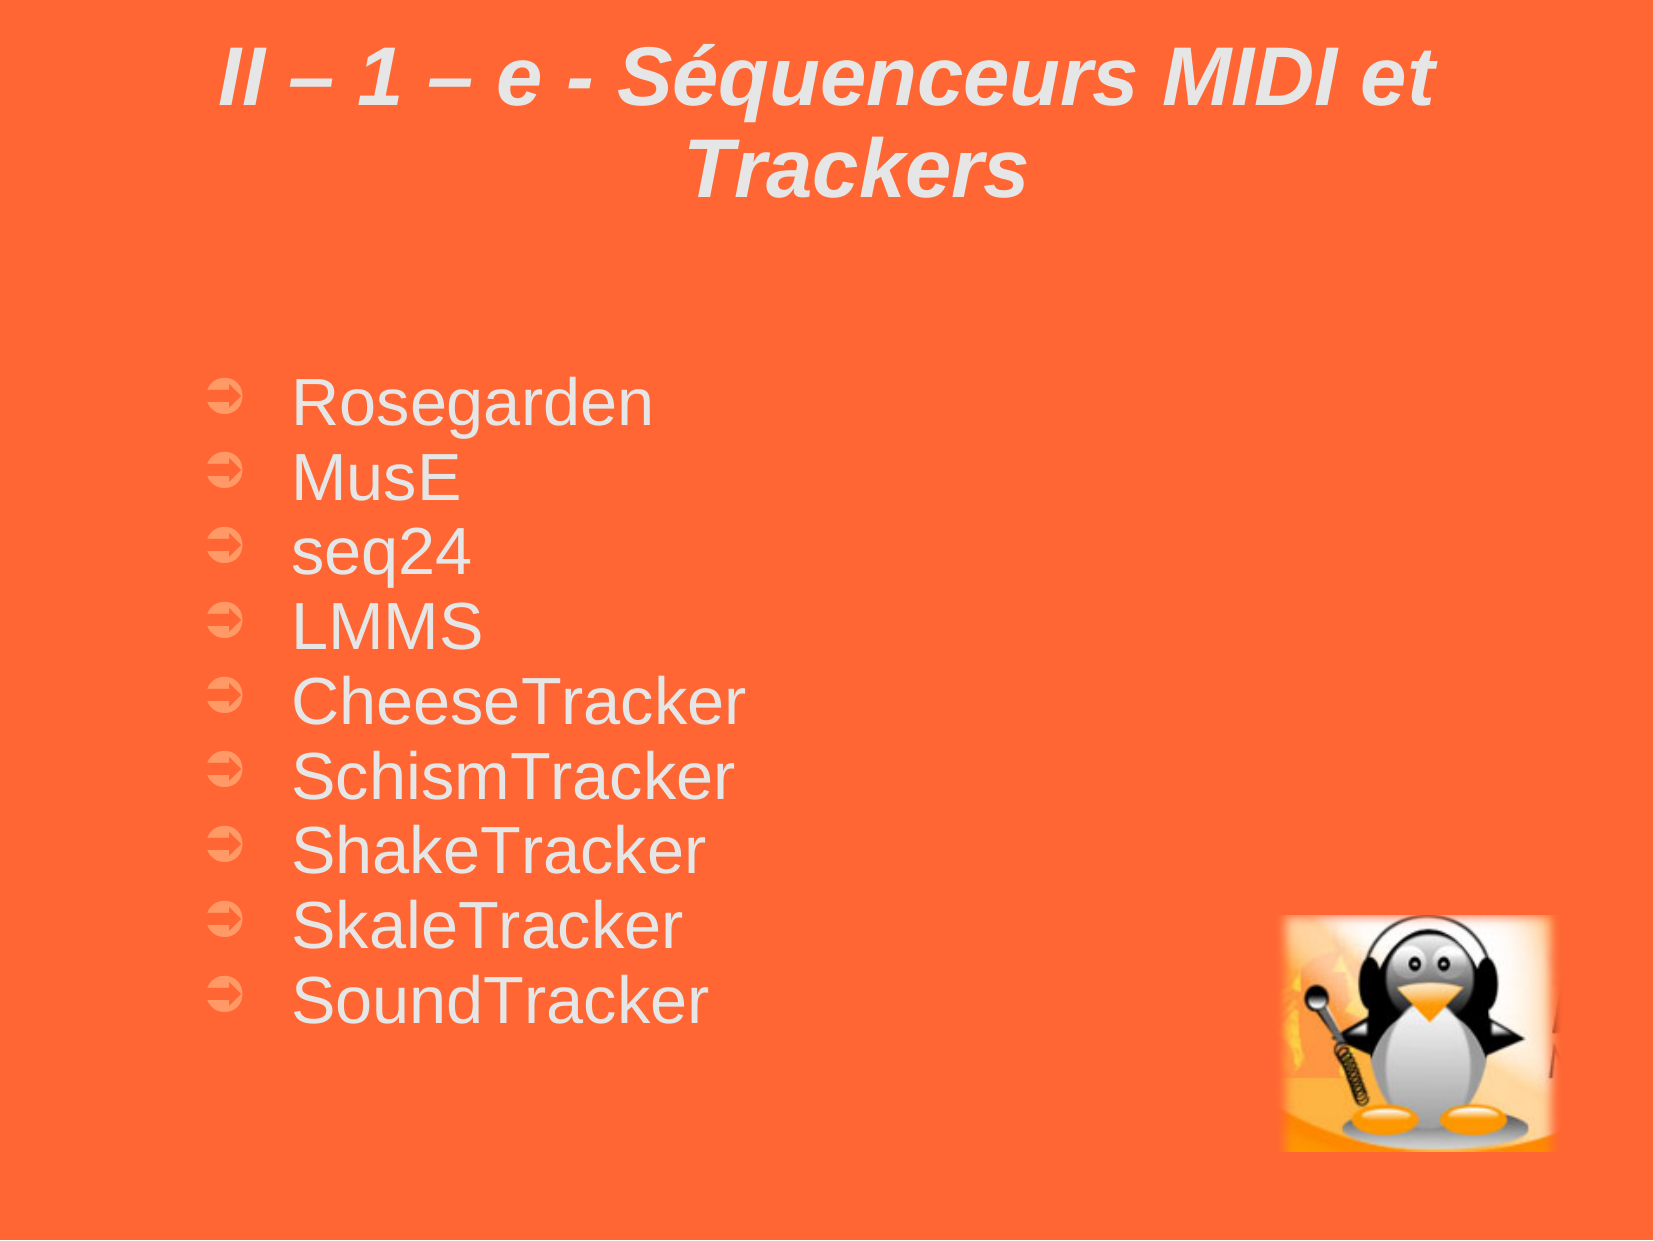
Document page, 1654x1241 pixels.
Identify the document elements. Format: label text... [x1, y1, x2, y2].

picture [1272, 1147, 1565, 1152]
title II – 1 – e - Séquenceurs MIDI et Trackers [121, 19, 1534, 227]
list Rosegarden MusE seq24 LMMS CheeseTracker SchismTracker ShakeTracker SkaleTracker SoundTracker [178, 364, 1570, 1147]
